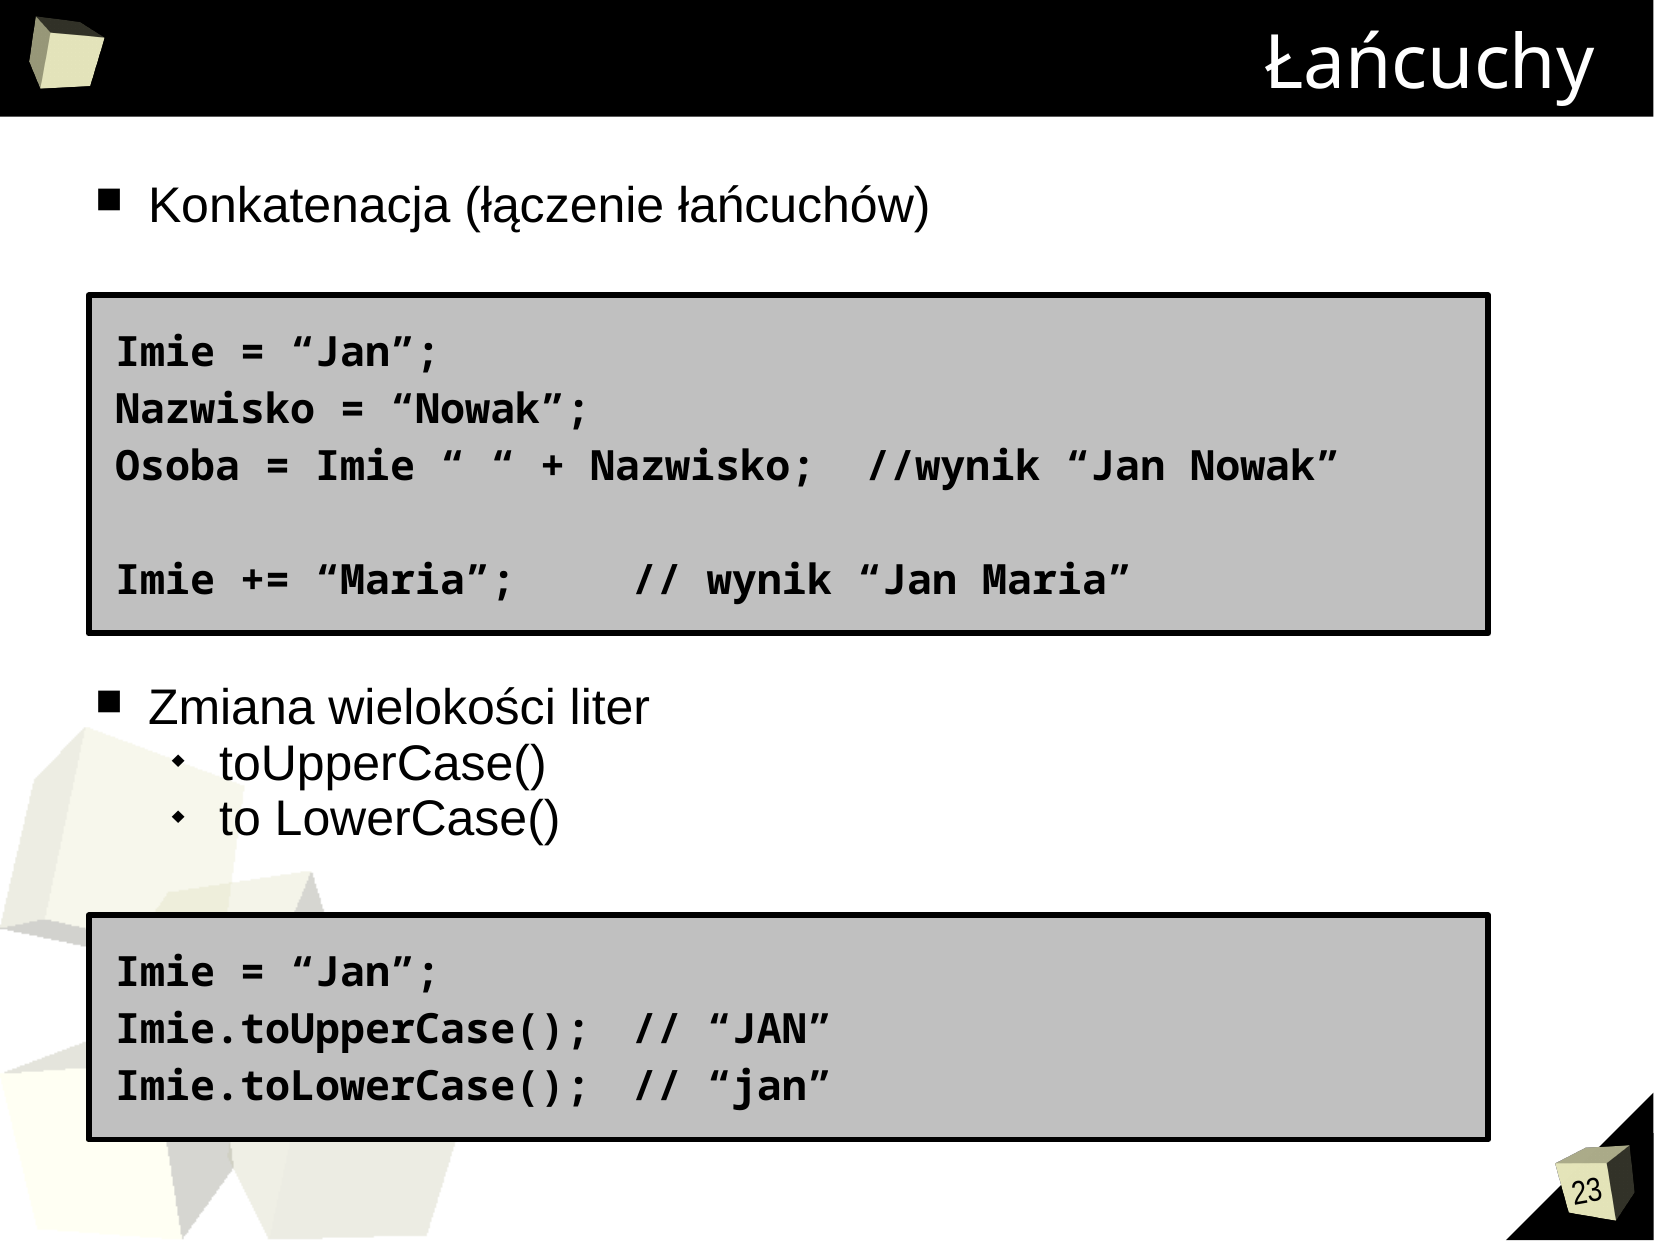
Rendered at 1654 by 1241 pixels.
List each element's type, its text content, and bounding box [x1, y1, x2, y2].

text_box Imie = “Jan”; Nazwisko = “Nowak”; Osoba = Imie “ “ + Nazwisko; //wynik “Jan Nowak” Imie += “Maria”; // wynik “Jan Maria” [88, 295, 1489, 590]
title Łańcuchy [118, 0, 1595, 119]
text_box Imie = “Jan”; Imie.toUpperCase(); // “JAN” Imie.toLowerCase(); // “jan” [88, 915, 1489, 1123]
text_box Konkatenacja (łączenie łańcuchów) [77, 177, 1004, 234]
picture [0, 726, 477, 1241]
list [44, 177, 1611, 473]
text_box Zmiana wielokości liter toUpperCase() to LowerCase() [77, 679, 1004, 847]
